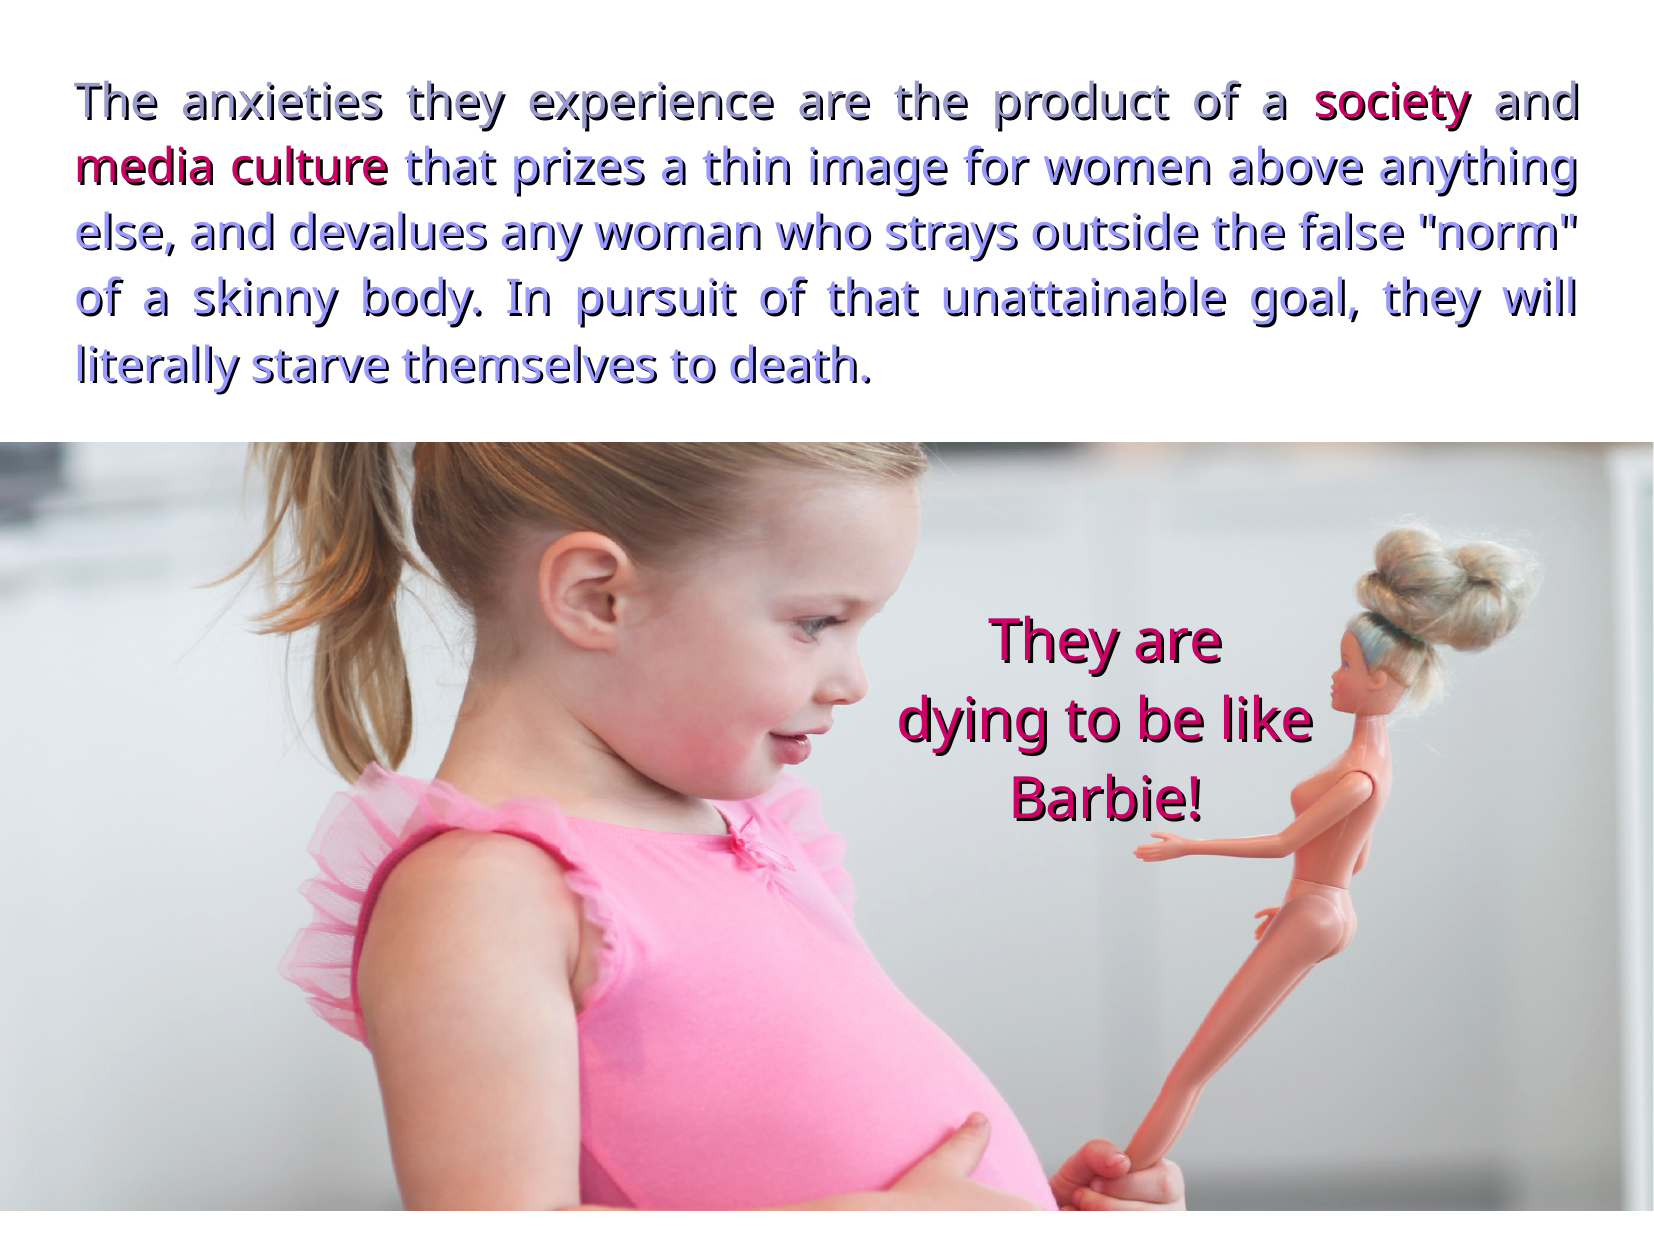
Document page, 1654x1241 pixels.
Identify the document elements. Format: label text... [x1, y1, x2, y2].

text_box They are dying to be like Barbie! [586, 590, 1625, 838]
picture [0, 442, 1654, 1211]
text_box The anxieties they experience are the product of a society and media culture that prizes a thin image for women above anything else, and devalues any woman who strays outside the false "norm" of a skinny body. In pursuit of that unattainable goal, they will literally starve themselves to death. [59, 59, 1595, 472]
